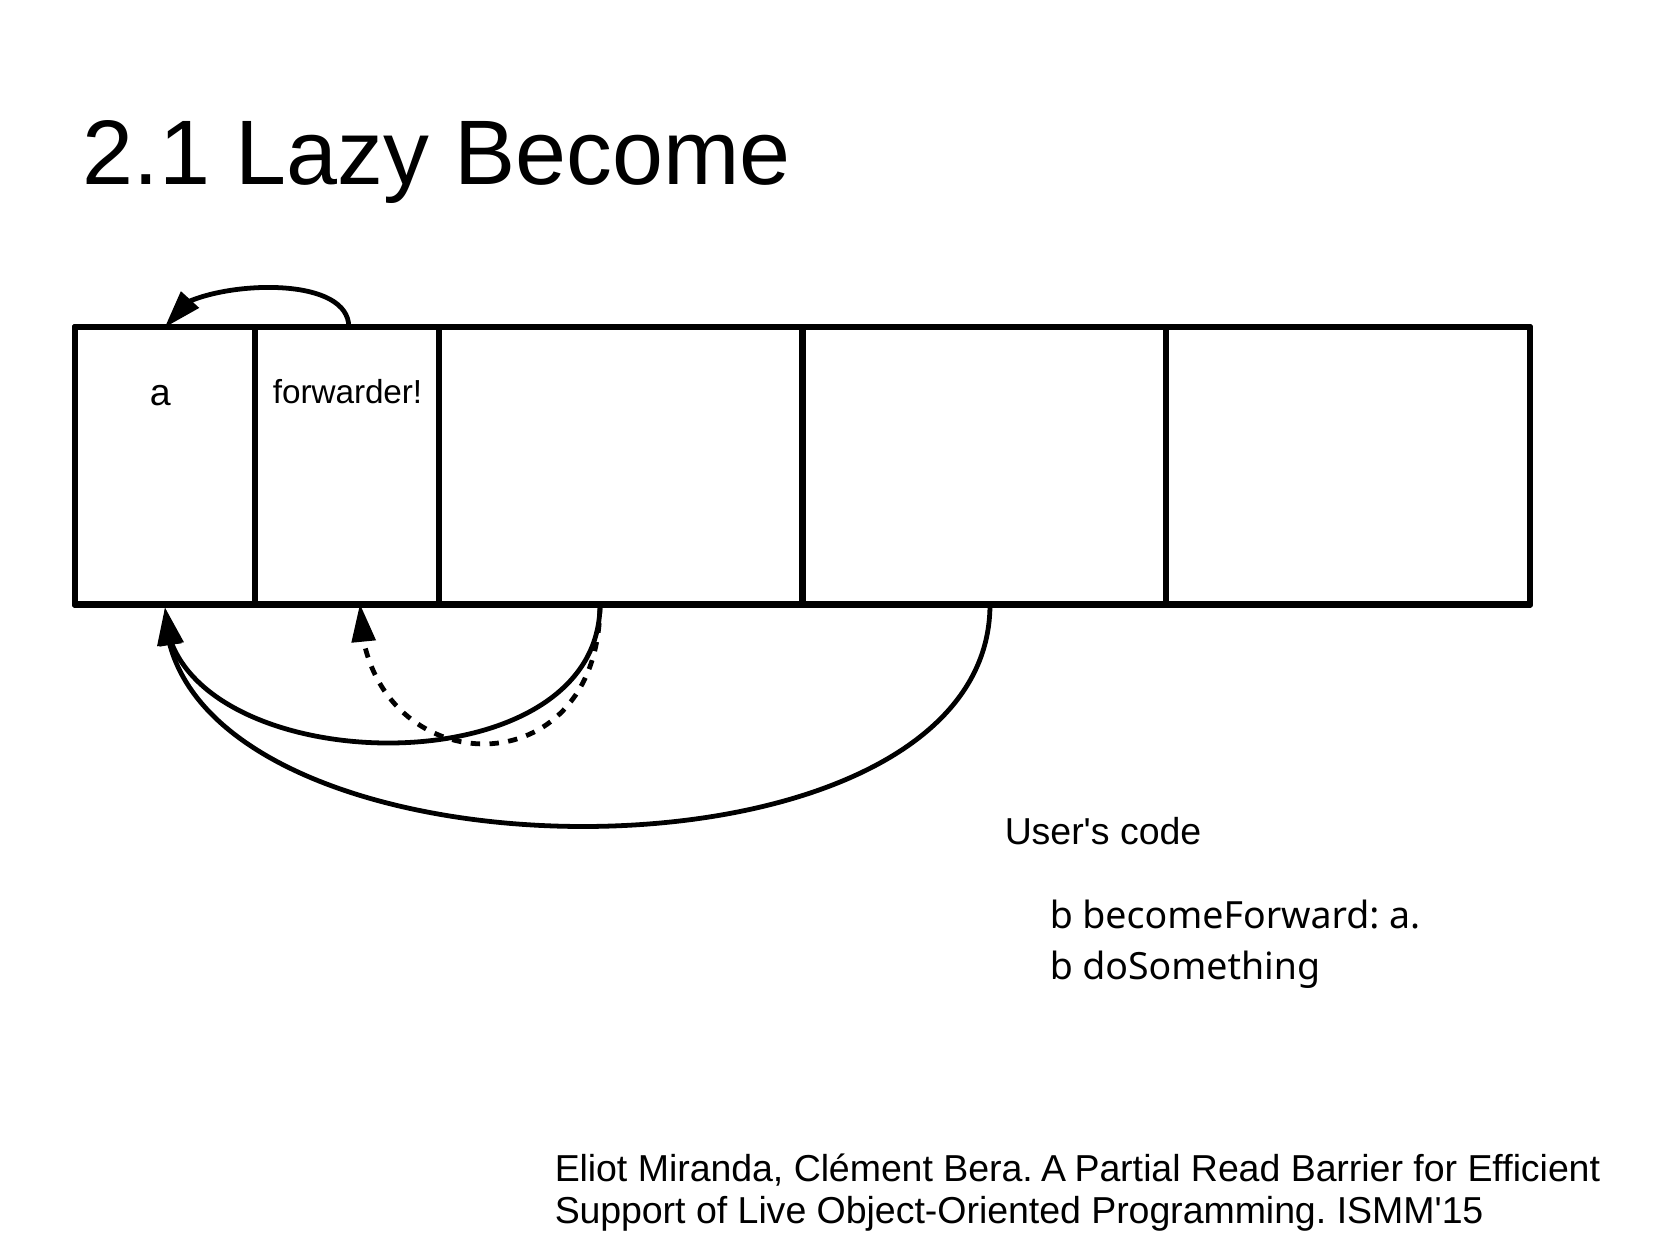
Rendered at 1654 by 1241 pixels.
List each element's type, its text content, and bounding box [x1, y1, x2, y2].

title 2.1 Lazy Become [82, 49, 1571, 257]
text_box a [135, 364, 196, 422]
text_box User's code [990, 803, 1336, 986]
text_box [75, 327, 1531, 605]
text_box b becomeForward: a. b doSomething [1336, 880, 1516, 983]
text_box Eliot Miranda, Clément Bera. A Partial Read Barrier for Efficient Support of Live Object-Oriented Programming. ISMM'15 [540, 1140, 1654, 1241]
text_box forwarder! [258, 366, 439, 427]
